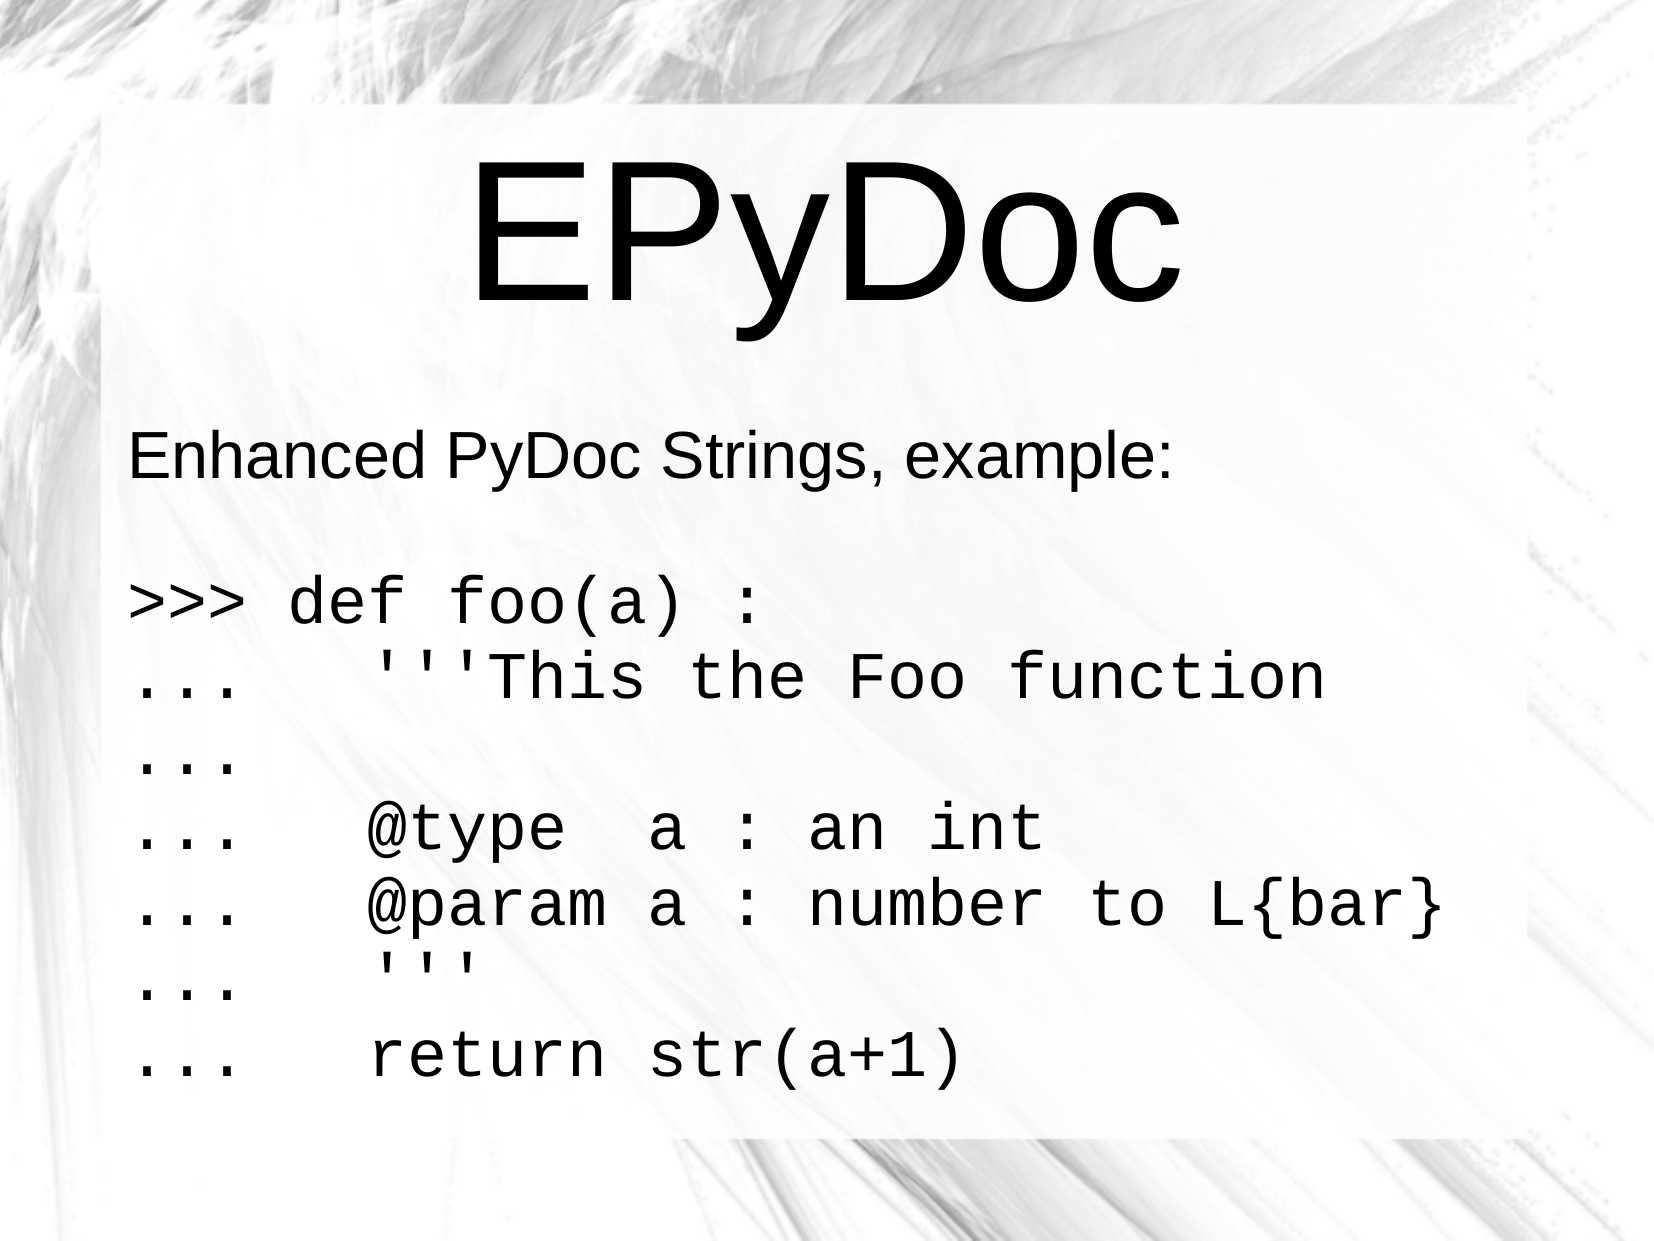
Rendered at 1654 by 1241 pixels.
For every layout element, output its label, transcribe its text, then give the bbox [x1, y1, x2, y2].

picture [0, 0, 1654, 1241]
text_box EPyDoc Enhanced PyDoc Strings, example: >>> def foo(a) : ... '''This the Foo function ... ... @type a : an int ... @param a : number to L{bar} ... ''' ... return str(a+1) [112, 112, 1538, 1180]
